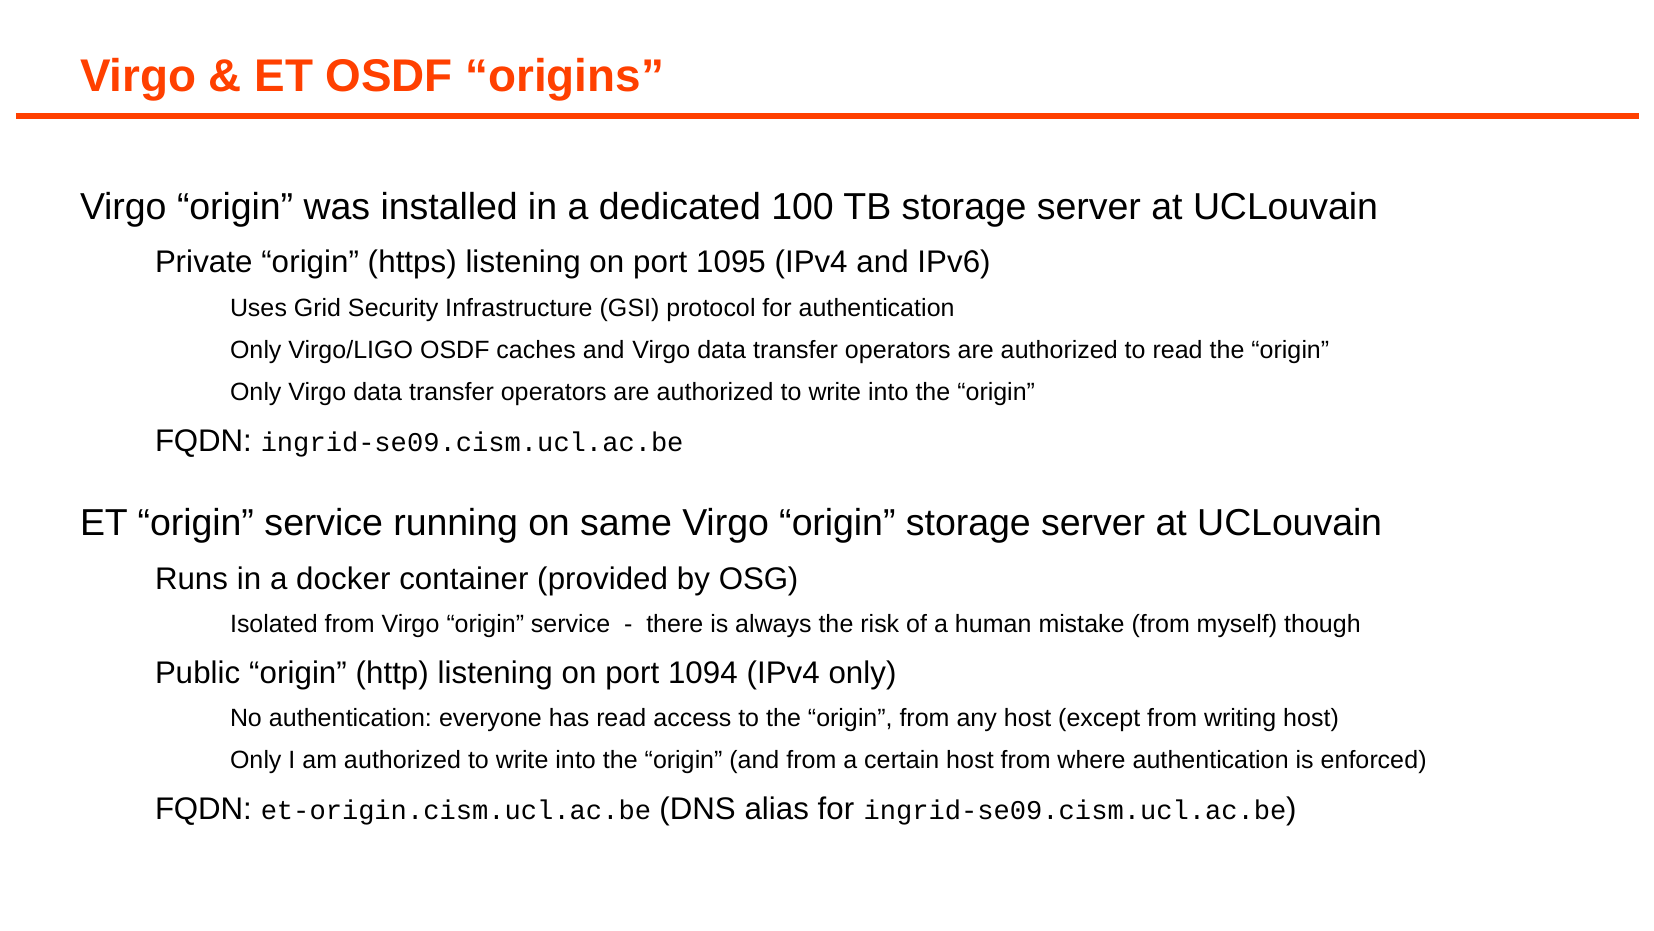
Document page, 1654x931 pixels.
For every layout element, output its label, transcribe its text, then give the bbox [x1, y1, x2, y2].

text_box Virgo & ET OSDF “origins” Virgo “origin” was installed in a dedicated 100 TB storage server at UCLouvain Private “origin” (https) listening on port 1095 (IPv4 and IPv6) Uses Grid Security Infrastructure (GSI) protocol for authentication Only Virgo/LIGO OSDF caches and Virgo data transfer operators are authorized to read the “origin” Only Virgo data transfer operators are authorized to write into the “origin” FQDN: ingrid-se09.cism.ucl.ac.be ET “origin” service running on same Virgo “origin” storage server at UCLouvain Runs in a docker container (provided by OSG) Isolated from Virgo “origin” service - there is always the risk of a human mistake (from myself) though Public “origin” (http) listening on port 1094 (IPv4 only) No authentication: everyone has read access to the “origin”, from any host (except from writing host) Only I am authorized to write into the “origin” (and from a certain host from where authentication is enforced) FQDN: et-origin.cism.ucl.ac.be (DNS alias for ingrid-se09.cism.ucl.ac.be) [65, 119, 1587, 836]
text_box Virgo & ET OSDF “origins” Virgo “origin” was installed in a dedicated 100 TB storage server at UCLouvain Private “origin” (https) listening on port 1095 (IPv4 and IPv6) Uses Grid Security Infrastructure (GSI) protocol for authentication Only Virgo/LIGO OSDF caches and Virgo data transfer operators are authorized to read the “origin” Only Virgo data transfer operators are authorized to write into the “origin” FQDN: ingrid-se09.cism.ucl.ac.be ET “origin” service running on same Virgo “origin” storage server at UCLouvain Runs in a docker container (provided by OSG) Isolated from Virgo “origin” service - there is always the risk of a human mistake (from myself) though Public “origin” (http) listening on port 1094 (IPv4 only) No authentication: everyone has read access to the “origin”, from any host (except from writing host) Only I am authorized to write into the “origin” (and from a certain host from where authentication is enforced) FQDN: et-origin.cism.ucl.ac.be (DNS alias for ingrid-se09.cism.ucl.ac.be) [65, 42, 1587, 113]
